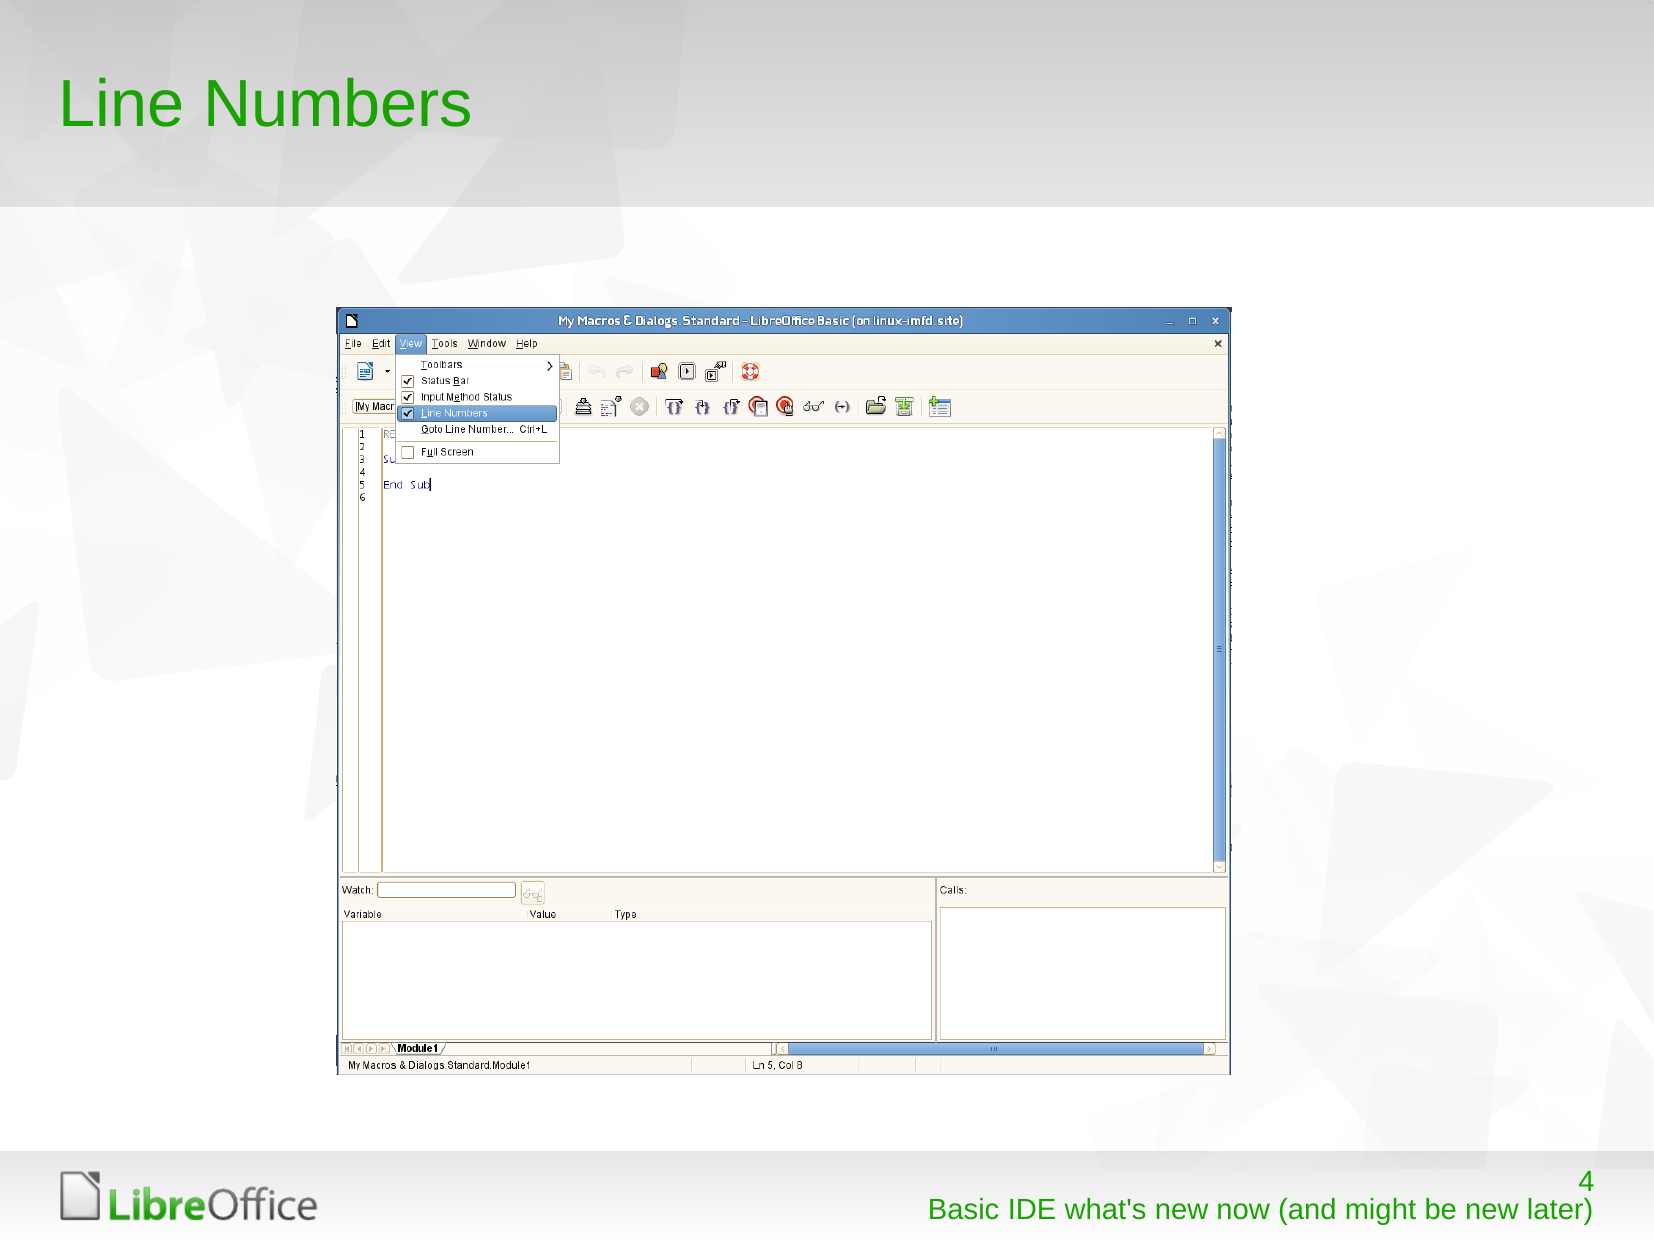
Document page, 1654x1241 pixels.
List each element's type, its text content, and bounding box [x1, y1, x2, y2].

picture [41, 1152, 337, 1240]
title Line Numbers [59, 29, 1595, 178]
picture [0, 0, 1654, 1169]
